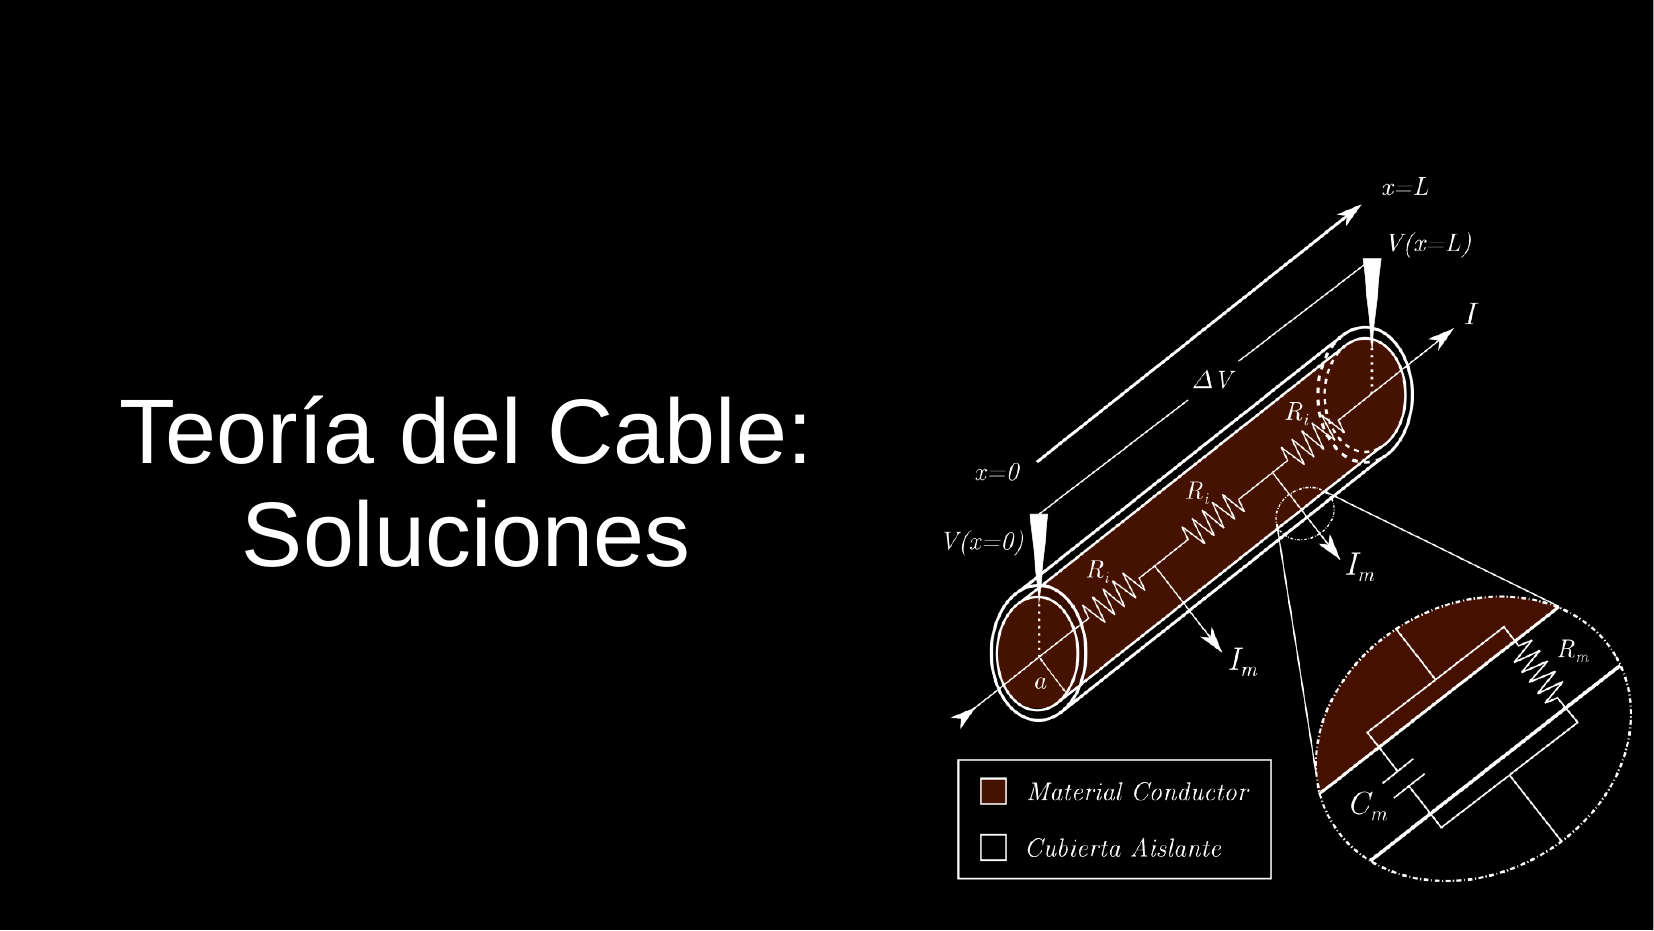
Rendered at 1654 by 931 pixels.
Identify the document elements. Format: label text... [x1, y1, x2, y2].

title Teoría del Cable: Soluciones [0, 380, 944, 586]
picture [944, 177, 1632, 882]
